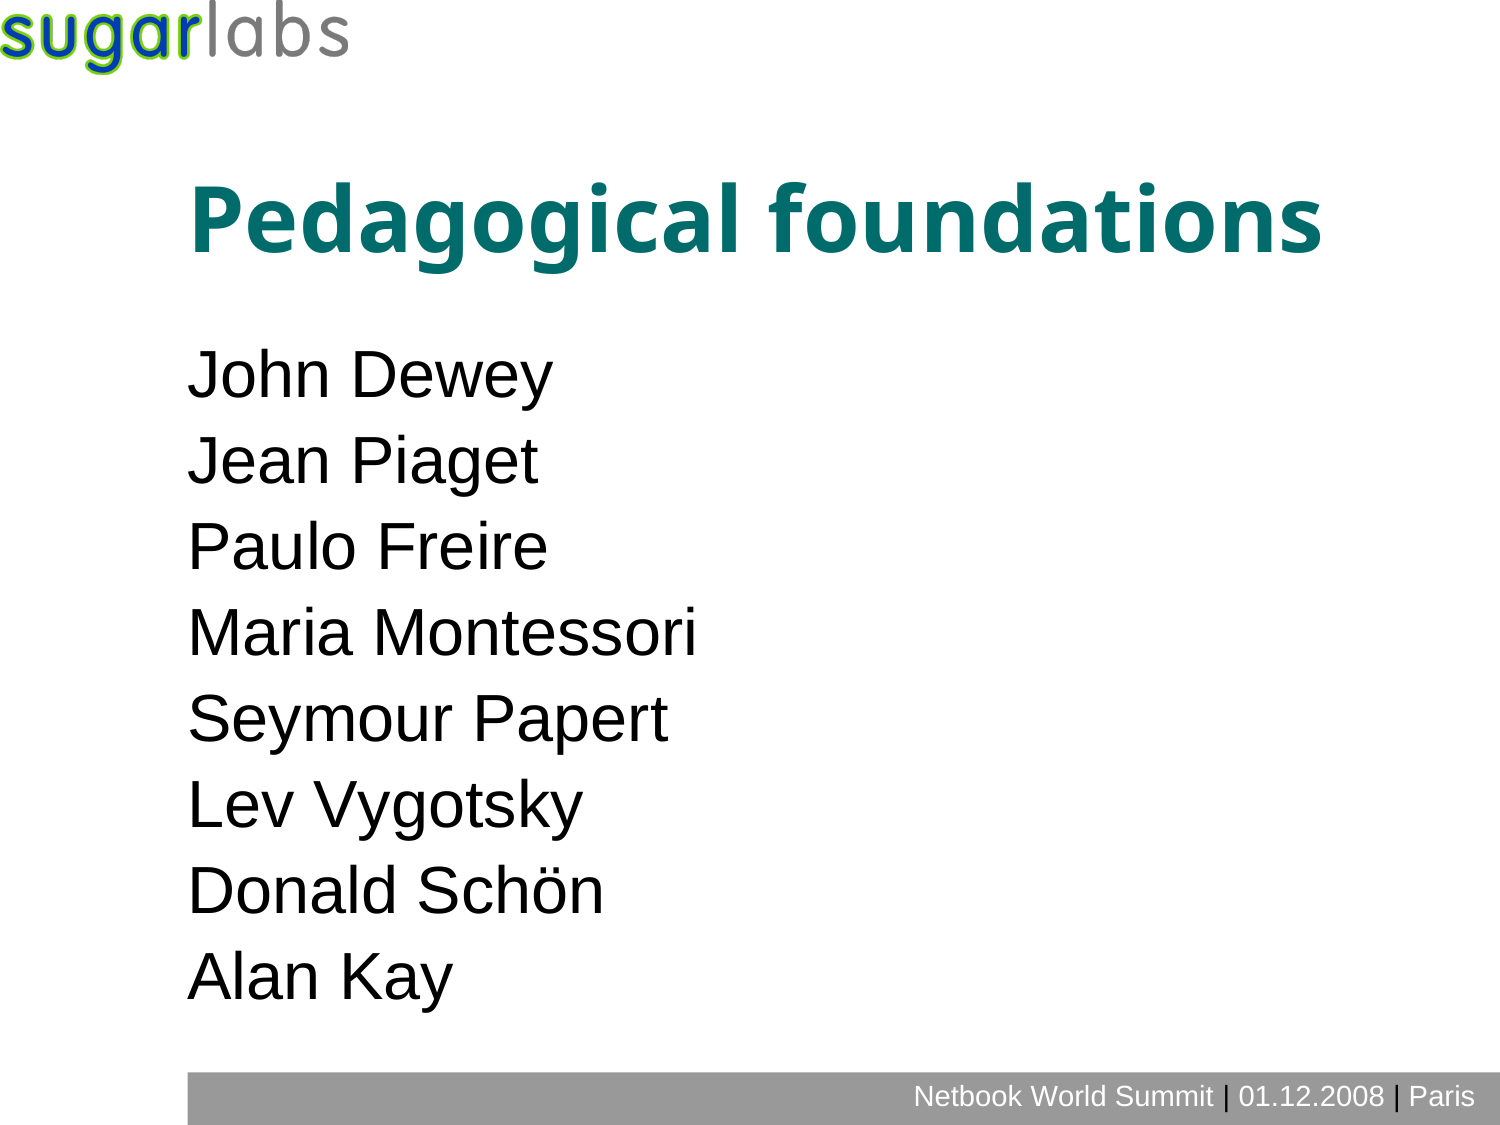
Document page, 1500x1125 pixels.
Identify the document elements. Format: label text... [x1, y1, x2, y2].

picture [0, 0, 348, 75]
subtitle John Dewey Jean Piaget Paulo Freire Maria Montessori Seymour Papert Lev Vygotsky Donald Schön Alan Kay [187, 307, 1425, 1048]
title Pedagogical foundations [187, 75, 1500, 338]
